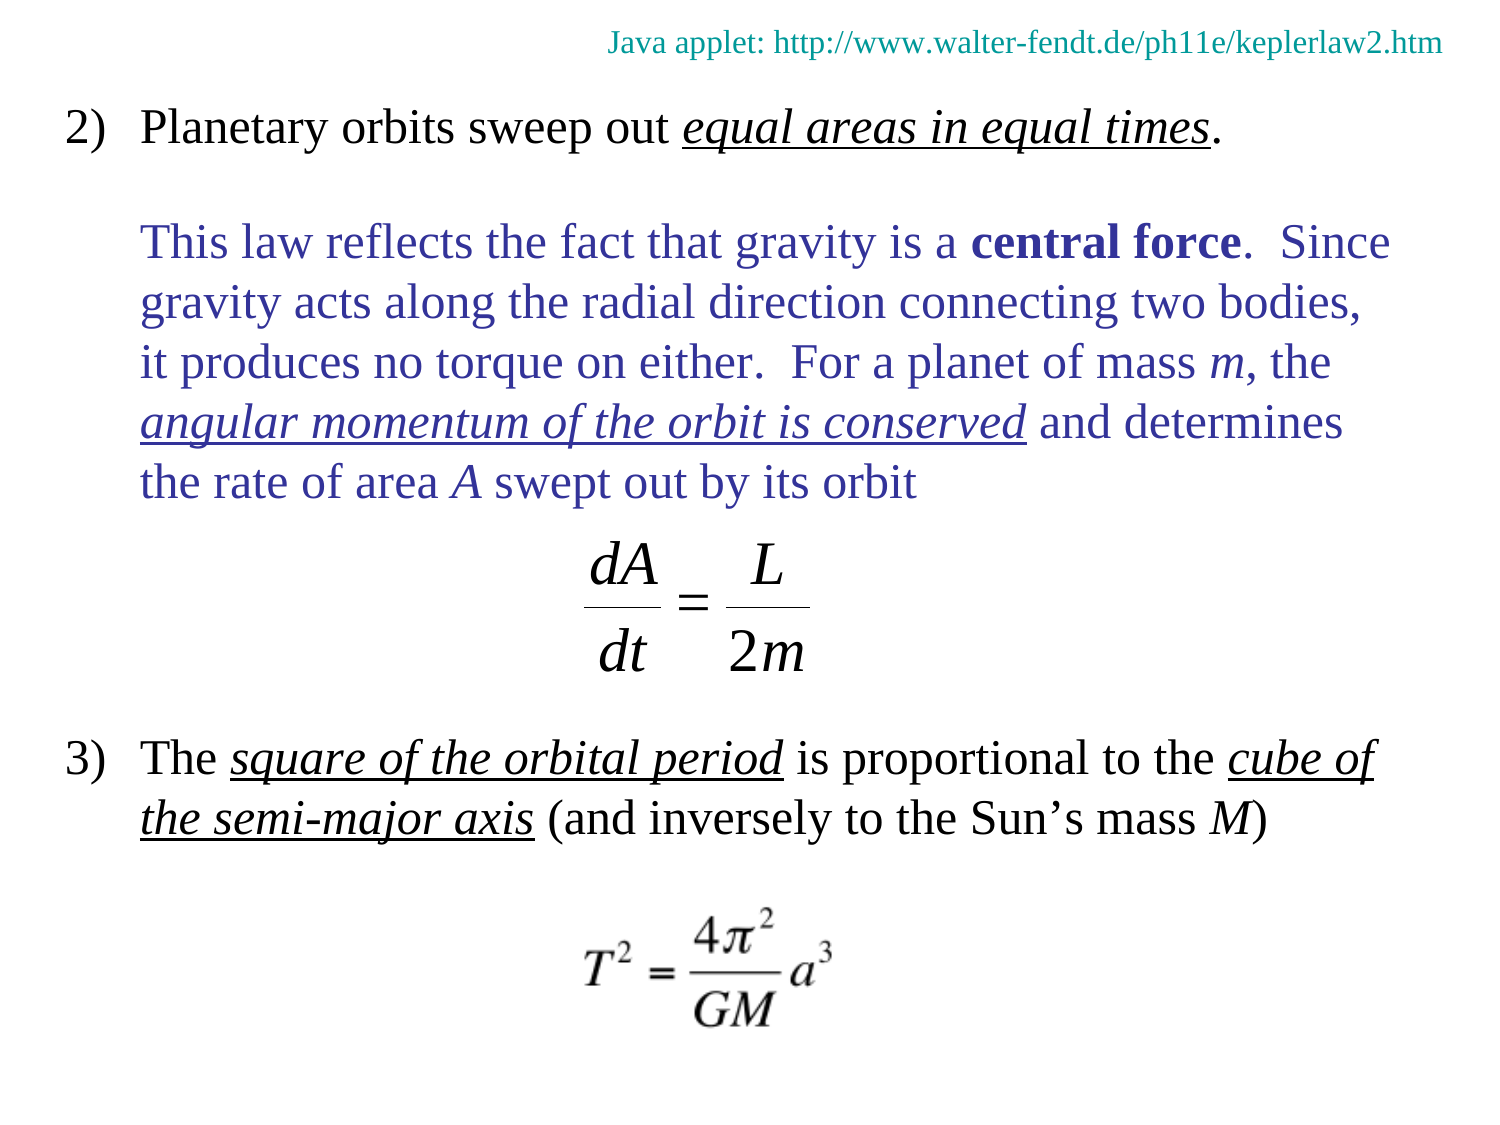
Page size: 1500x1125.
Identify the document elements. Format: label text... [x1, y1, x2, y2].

text_box Planetary orbits sweep out equal areas in equal times. This law reflects the fact that gravity is a central force. Since gravity acts along the radial direction connecting two bodies, it produces no torque on either. For a planet of mass m, the angular momentum of the orbit is conserved and determines the rate of area A swept out by its orbit The square of the orbital period is proportional to the cube of the semi-major axis (and inversely to the Sun’s mass M) [49, 25, 1413, 853]
text_box Java applet: http://www.walter-fendt.de/ph11e/keplerlaw2.htm [592, 12, 1460, 68]
chart [573, 530, 816, 681]
picture [576, 897, 839, 1034]
